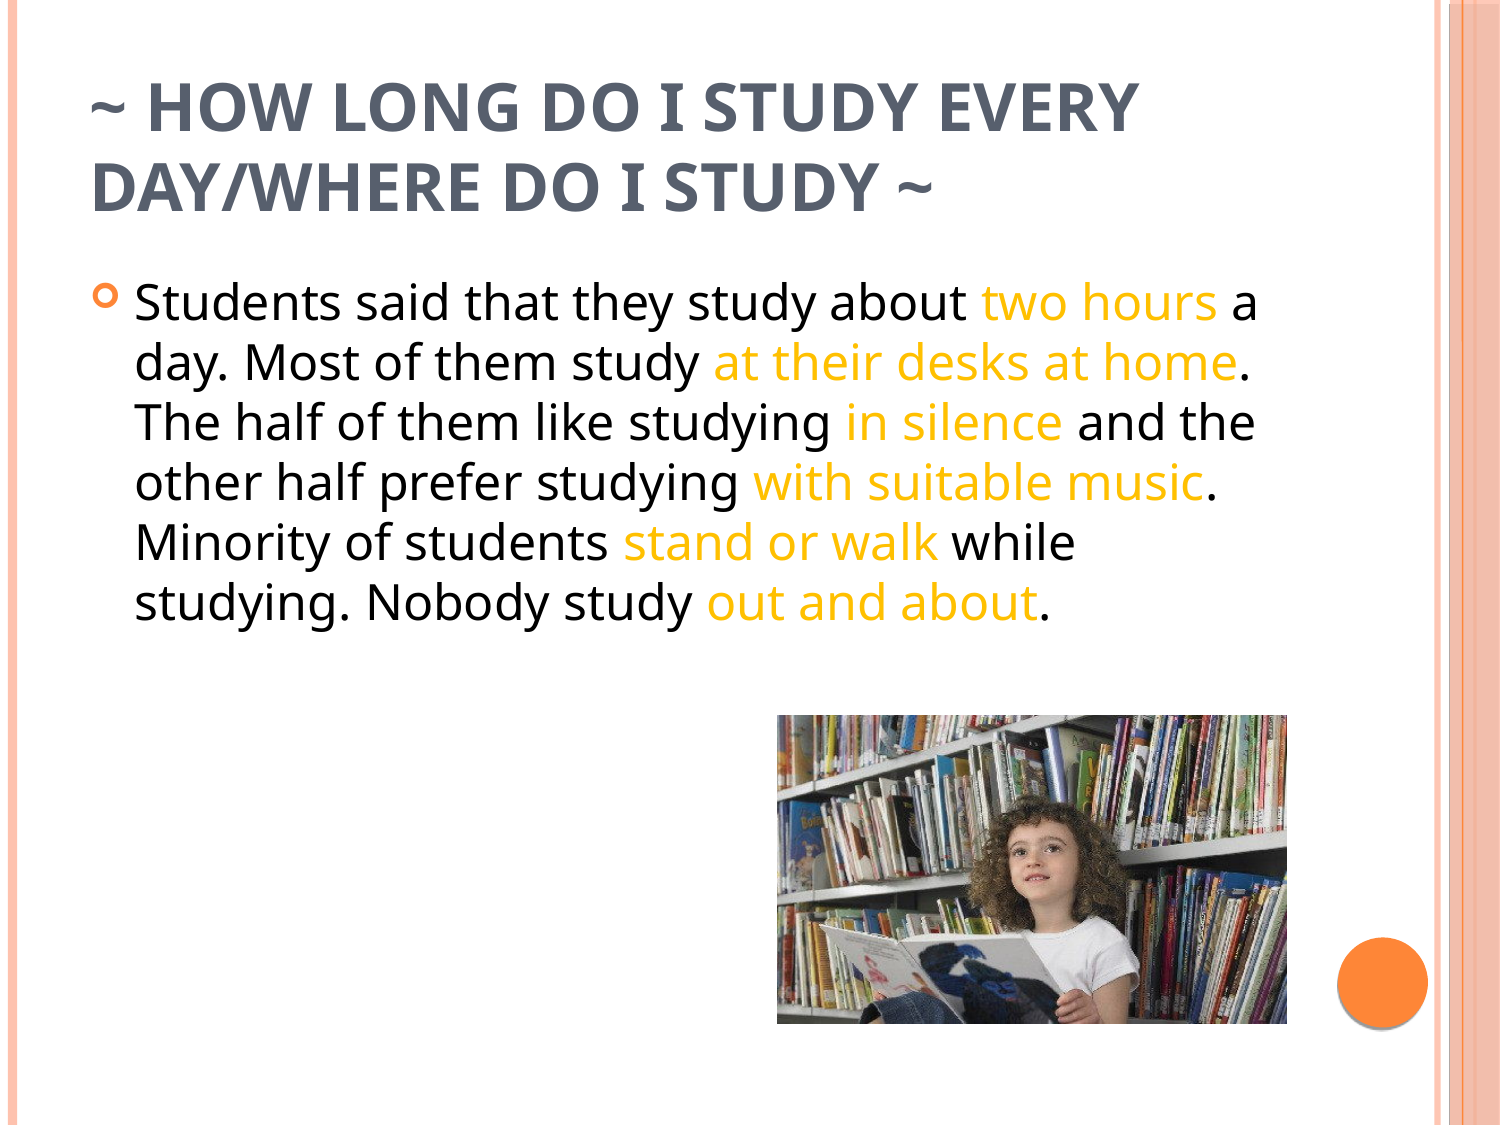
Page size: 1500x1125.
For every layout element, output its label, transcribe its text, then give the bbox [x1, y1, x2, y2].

title ~ How long do I study every day/where do I study ~ [75, 45, 1300, 233]
picture [777, 715, 1287, 1024]
list Students said that they study about two hours a day. Most of them study at their desks at home. The half of them like studying in silence and the other half prefer studying with suitable music. Minority of students stand or walk while studying. Nobody study out and about. [75, 262, 1300, 1062]
